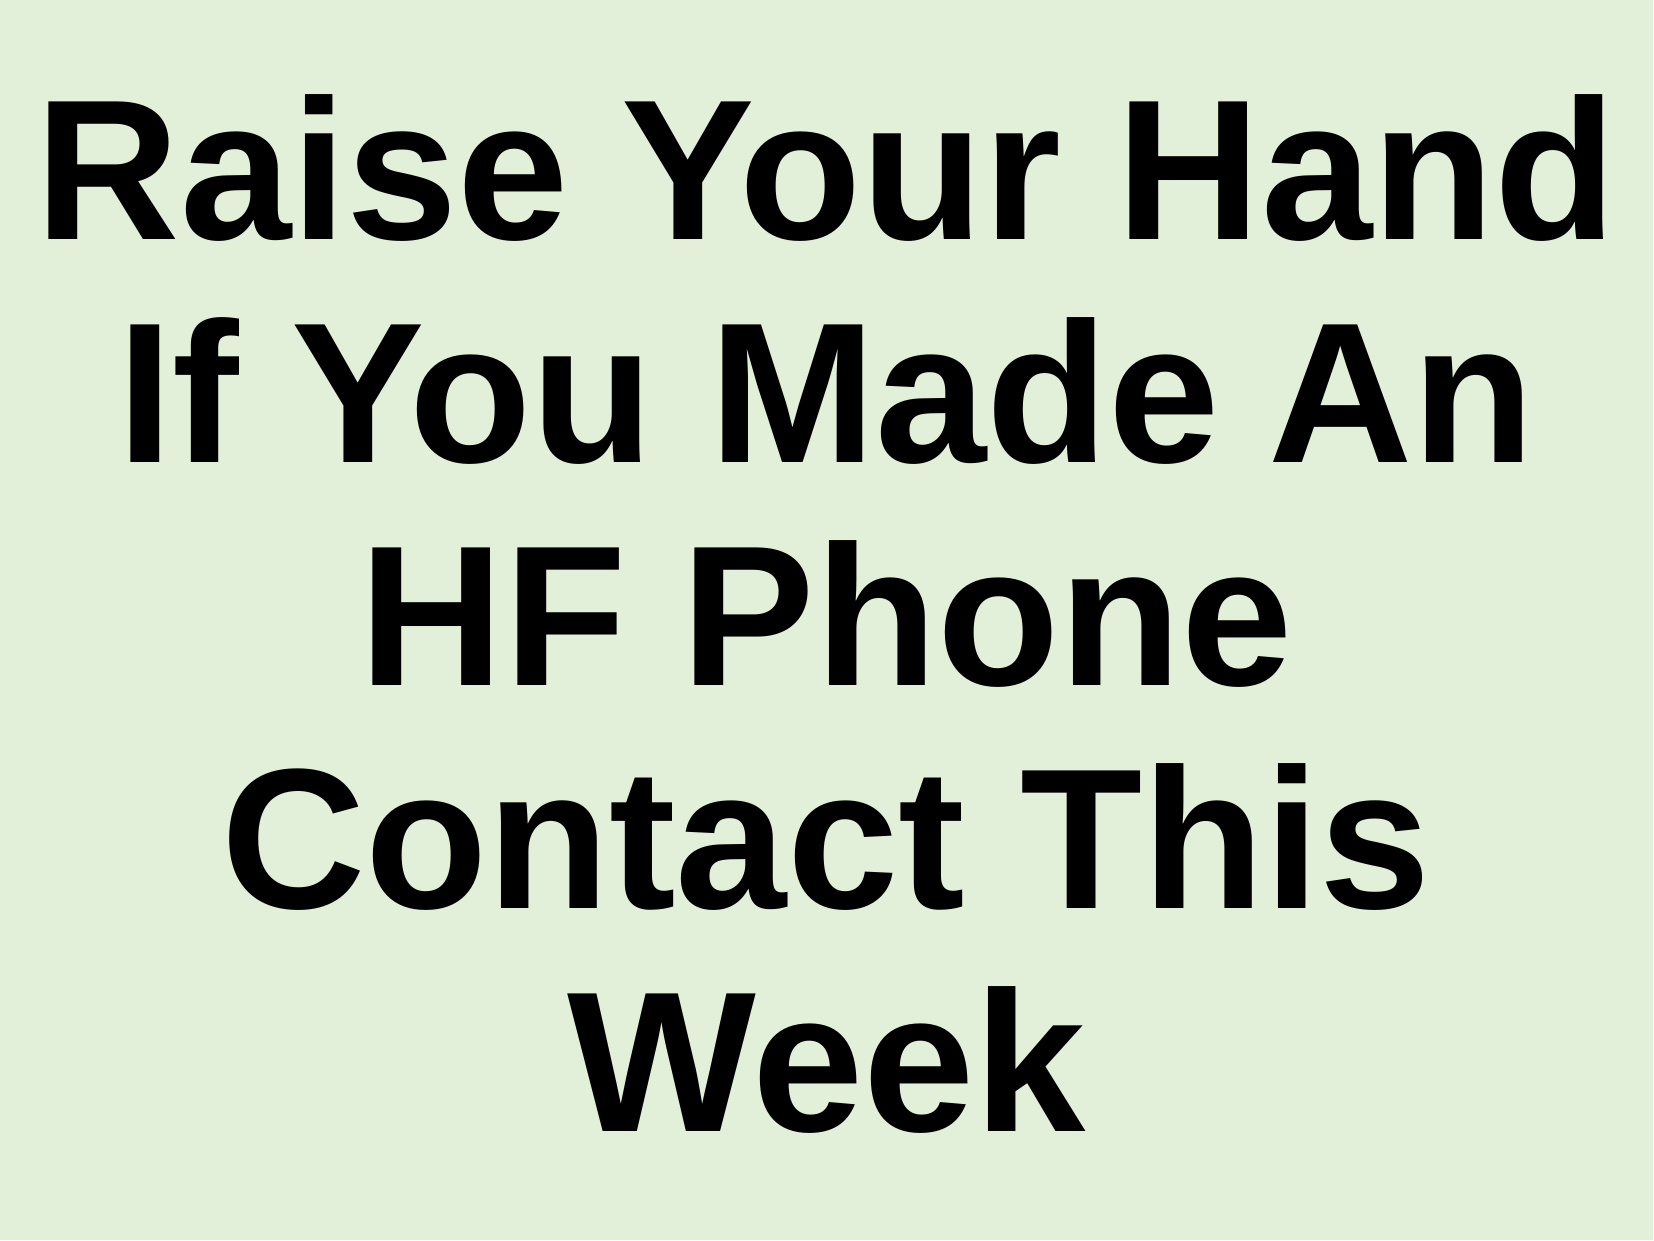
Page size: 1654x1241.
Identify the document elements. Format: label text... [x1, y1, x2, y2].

text_box Raise Your Hand If You Made An HF Phone Contact This Week [0, 0, 1654, 1240]
